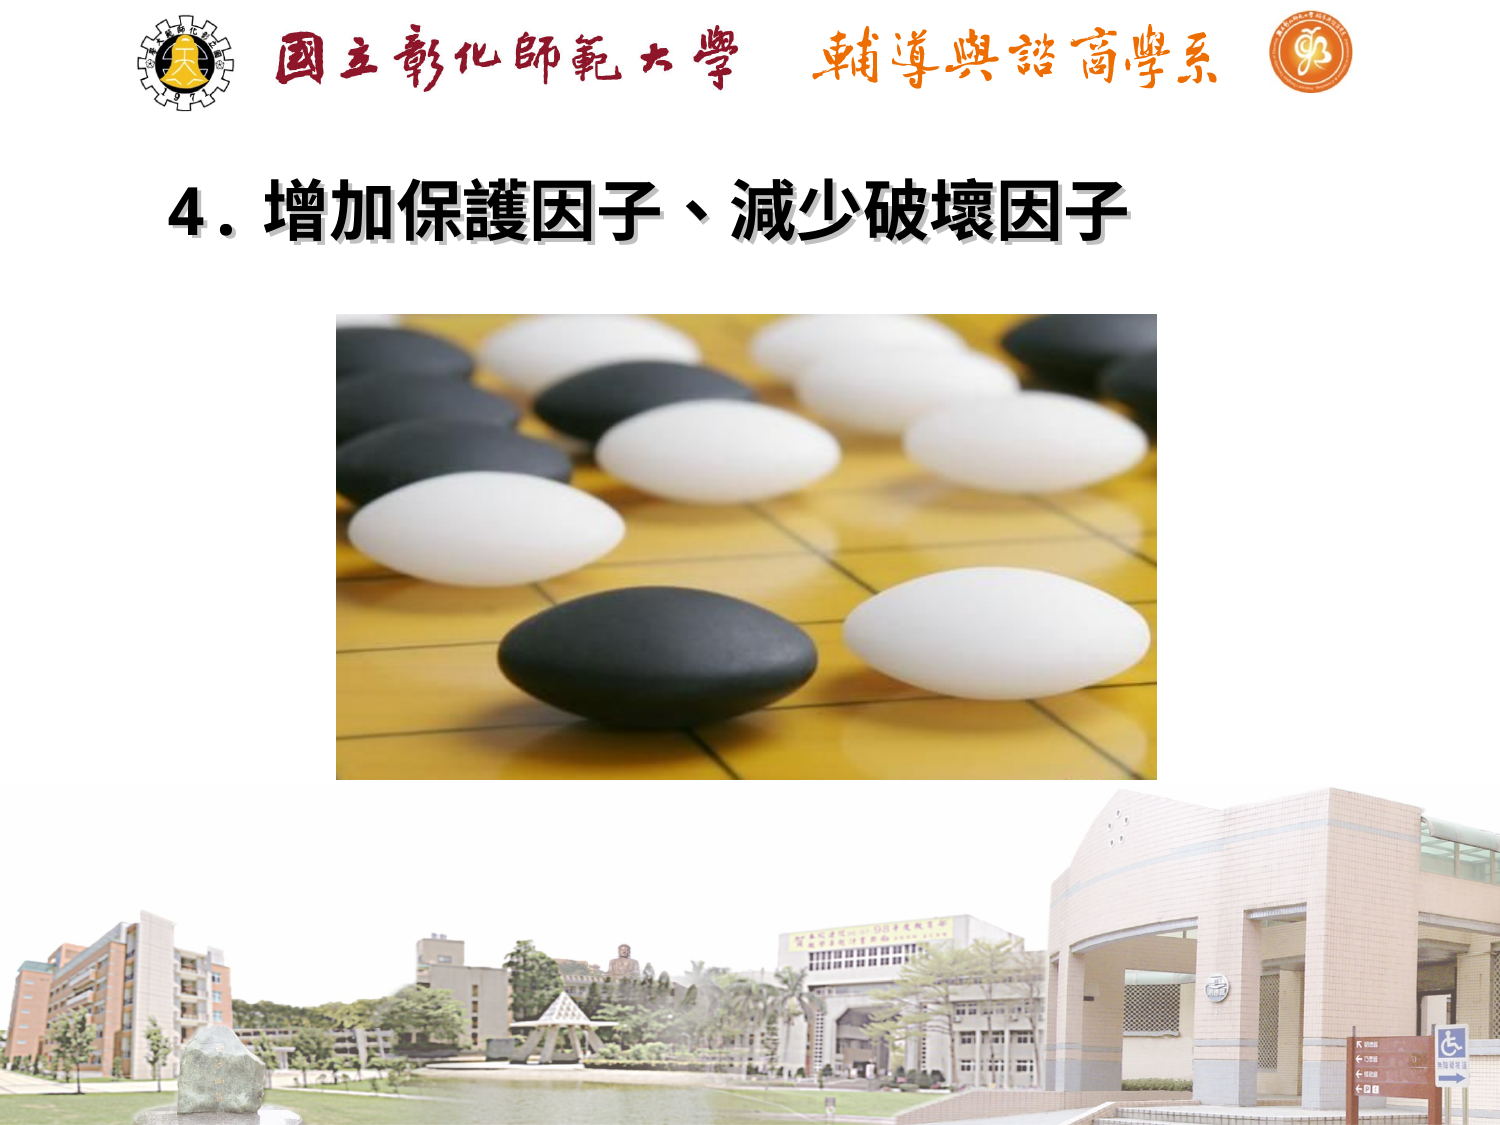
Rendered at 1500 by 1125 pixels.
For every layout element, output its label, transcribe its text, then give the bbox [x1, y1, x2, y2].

picture [336, 314, 1157, 781]
list 4.增加保護因子、減少破壞因子 [76, 160, 1427, 982]
